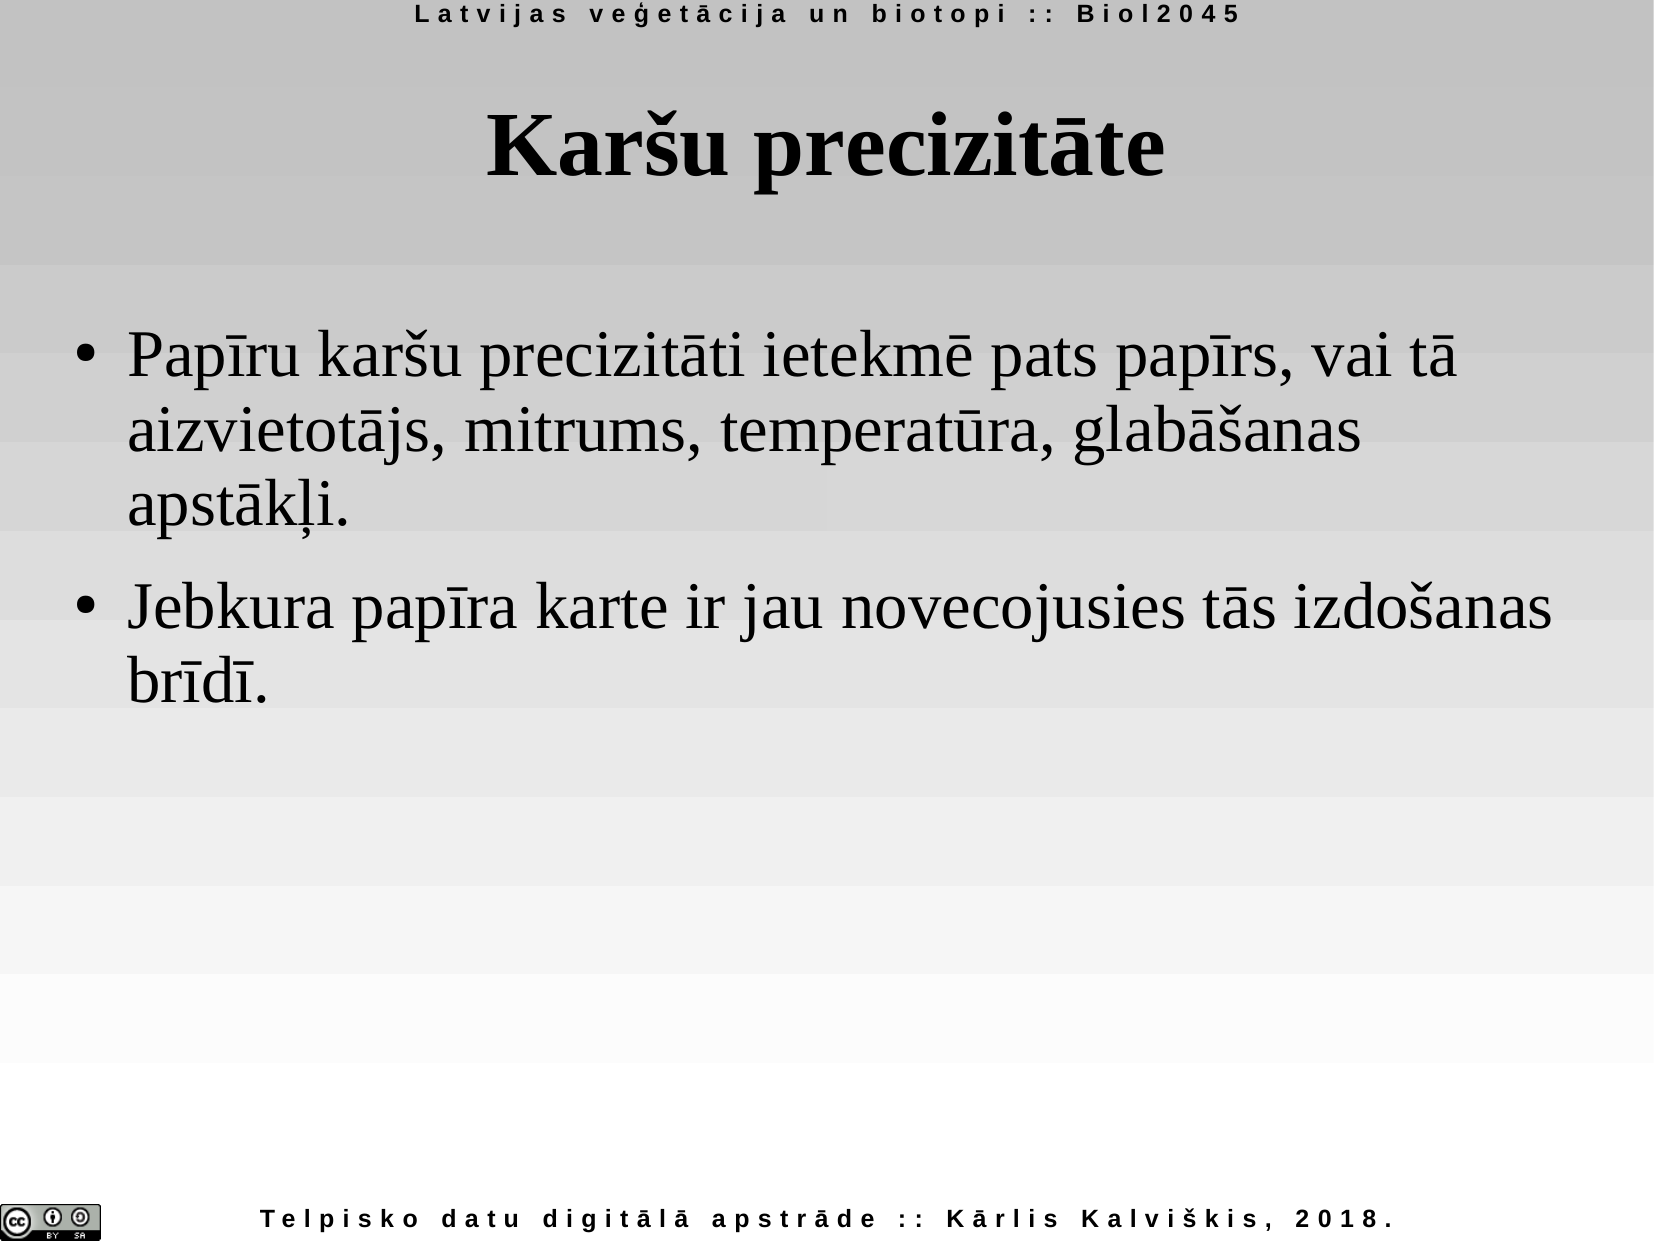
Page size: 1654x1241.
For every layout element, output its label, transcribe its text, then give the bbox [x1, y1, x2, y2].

title Karšu precizitāte [0, 1, 1654, 287]
list Papīru karšu precizitāti ietekmē pats papīrs, vai tā aizvietotājs, mitrums, temperatūra, glabāšanas apstākļi. Jebkura papīra karte ir jau novecojusies tās izdošanas brīdī. [56, 317, 1600, 1175]
picture [0, 287, 1654, 1241]
